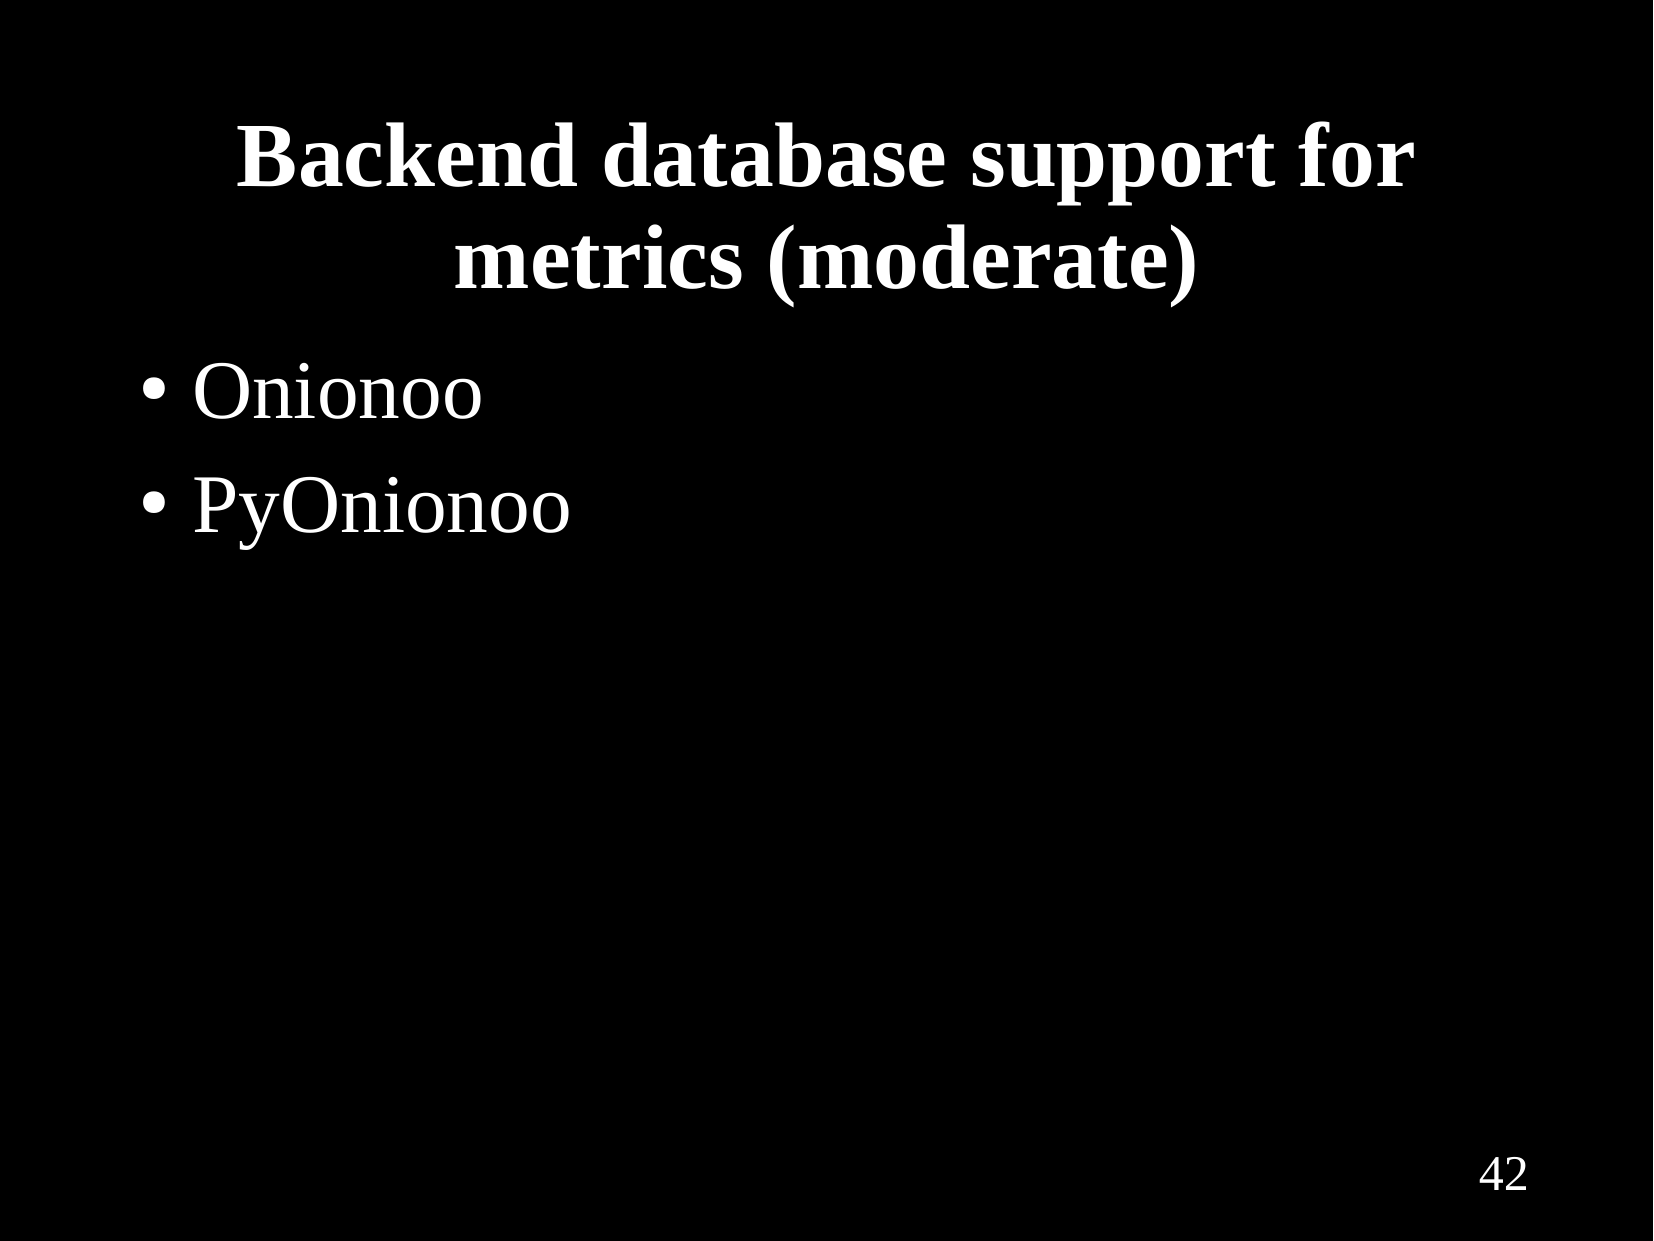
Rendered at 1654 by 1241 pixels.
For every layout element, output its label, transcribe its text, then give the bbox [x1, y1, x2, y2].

title Backend database support for metrics (moderate) [121, 102, 1534, 311]
list Onionoo PyOnionoo [121, 344, 1534, 1127]
